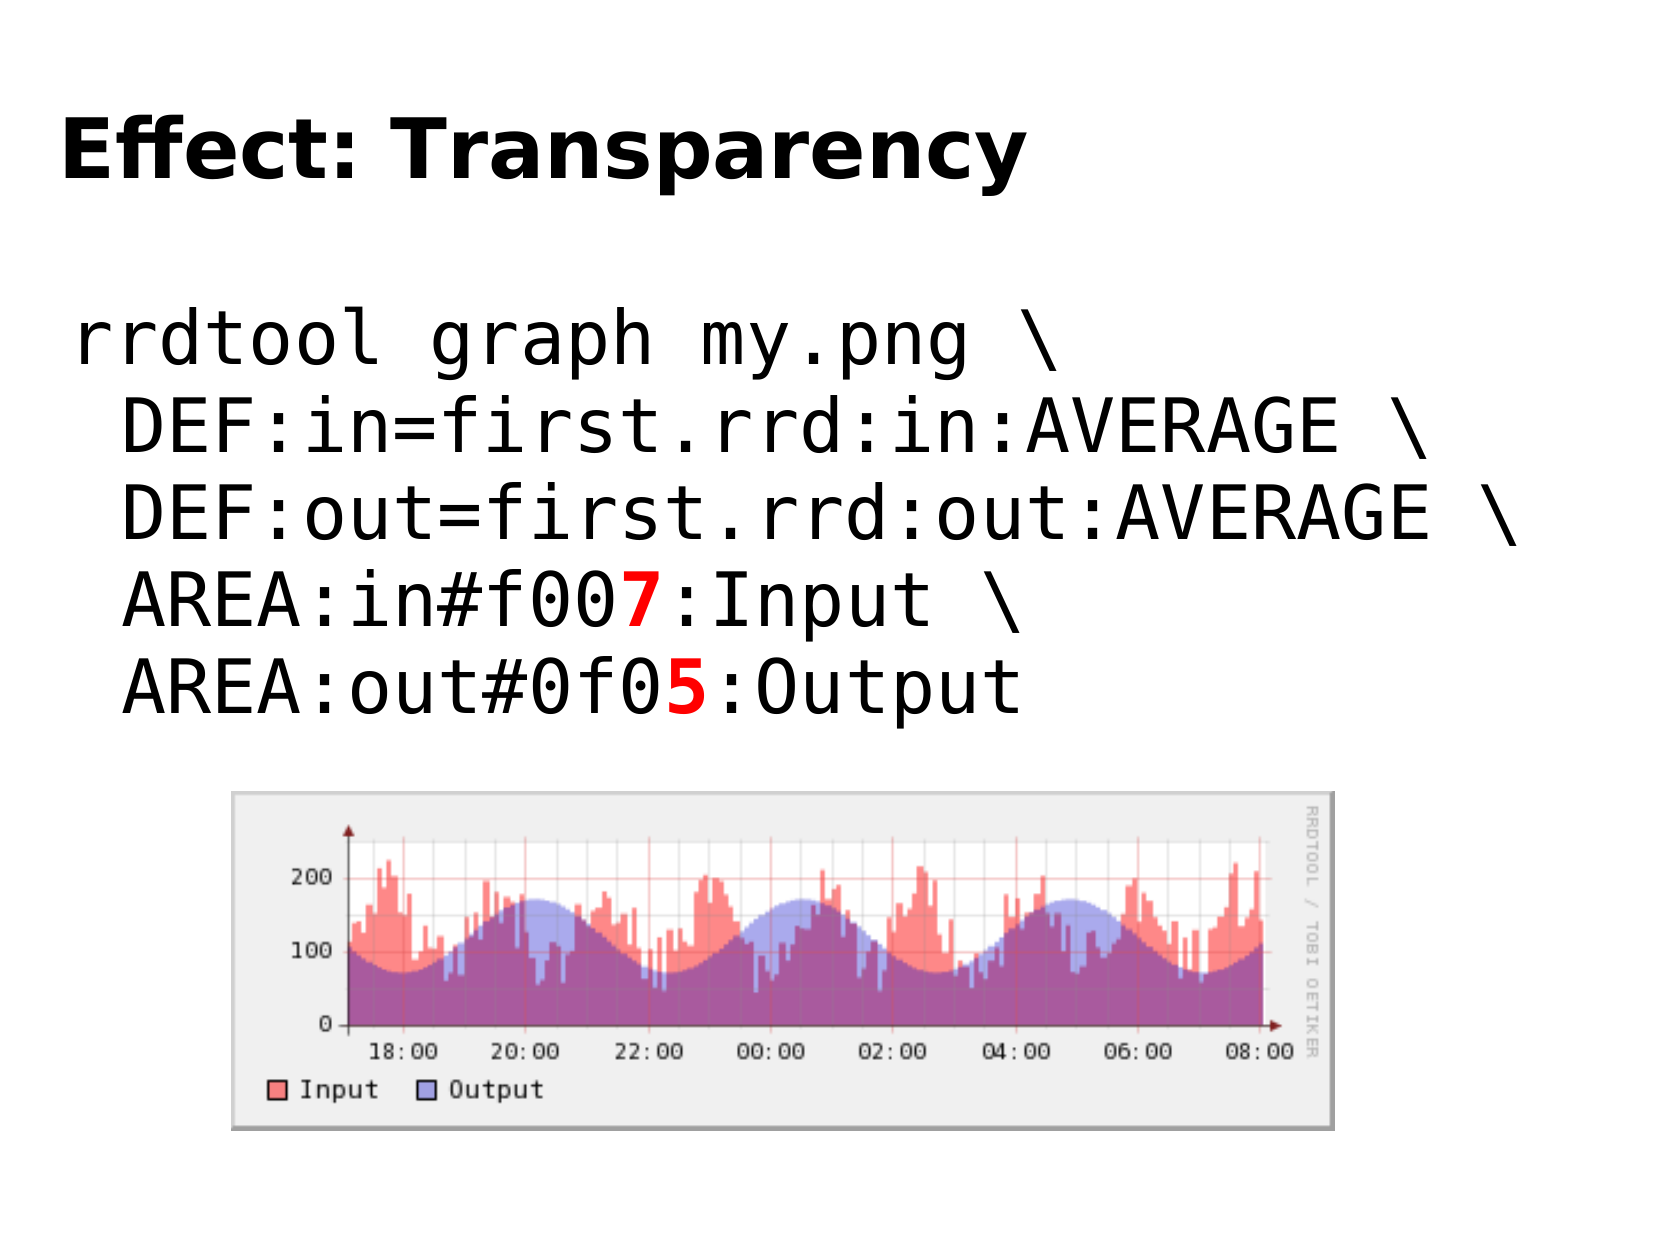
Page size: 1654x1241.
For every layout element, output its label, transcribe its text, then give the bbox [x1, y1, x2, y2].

picture [231, 791, 1335, 1131]
list rrdtool graph my.png \ DEF:in=first.rrd:in:AVERAGE \ DEF:out=first.rrd:out:AVERAGE \ AREA:in#f007:Input \ AREA:out#0f05:Output [50, 295, 1571, 1099]
title Effect: Transparency [59, 75, 1607, 225]
